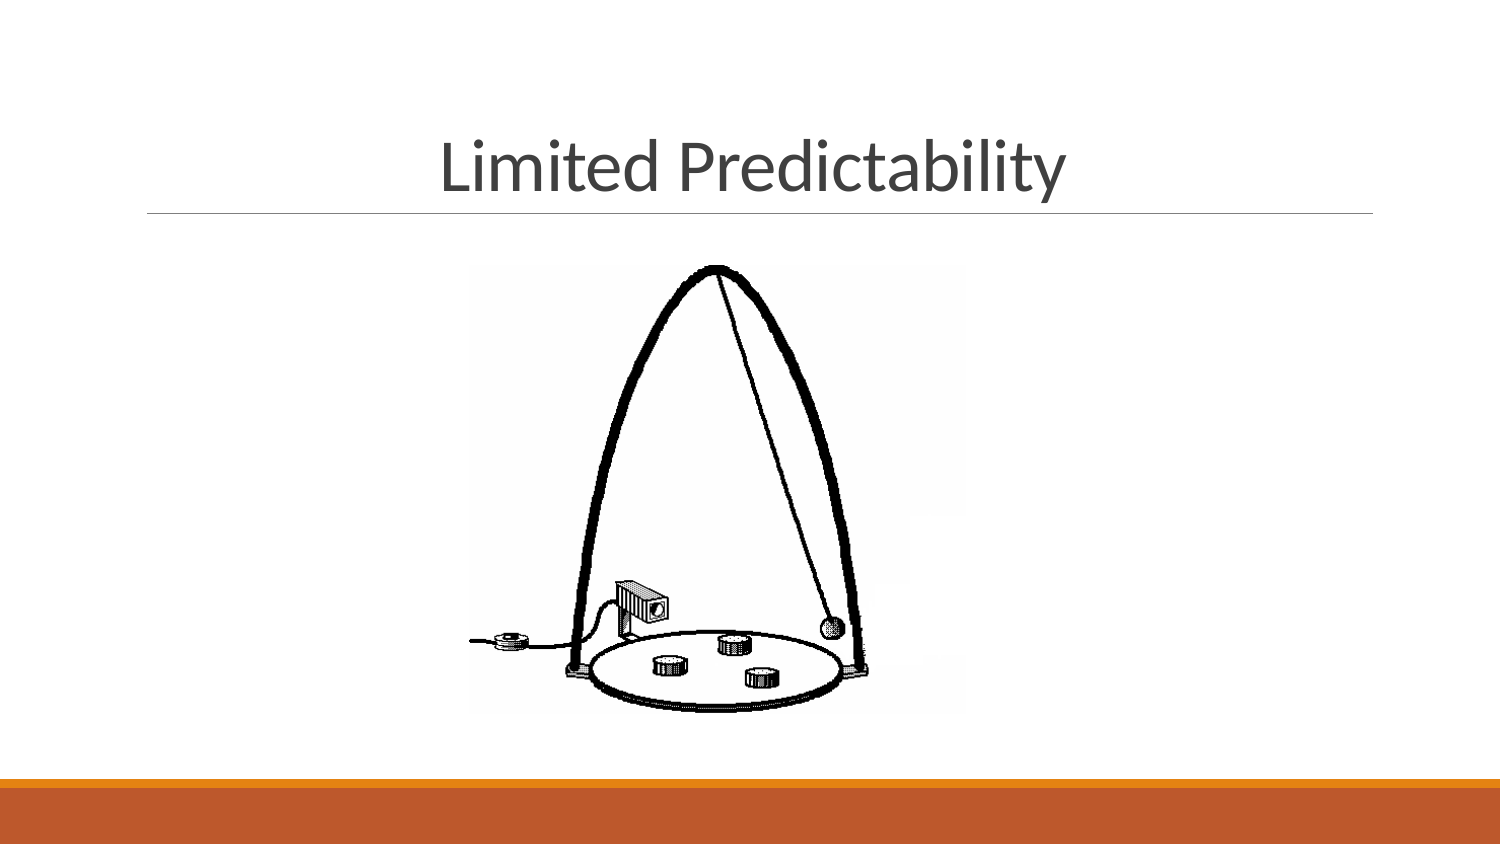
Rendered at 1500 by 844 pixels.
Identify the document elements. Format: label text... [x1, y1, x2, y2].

title Limited Predictability [134, 35, 1373, 214]
picture [469, 265, 966, 721]
